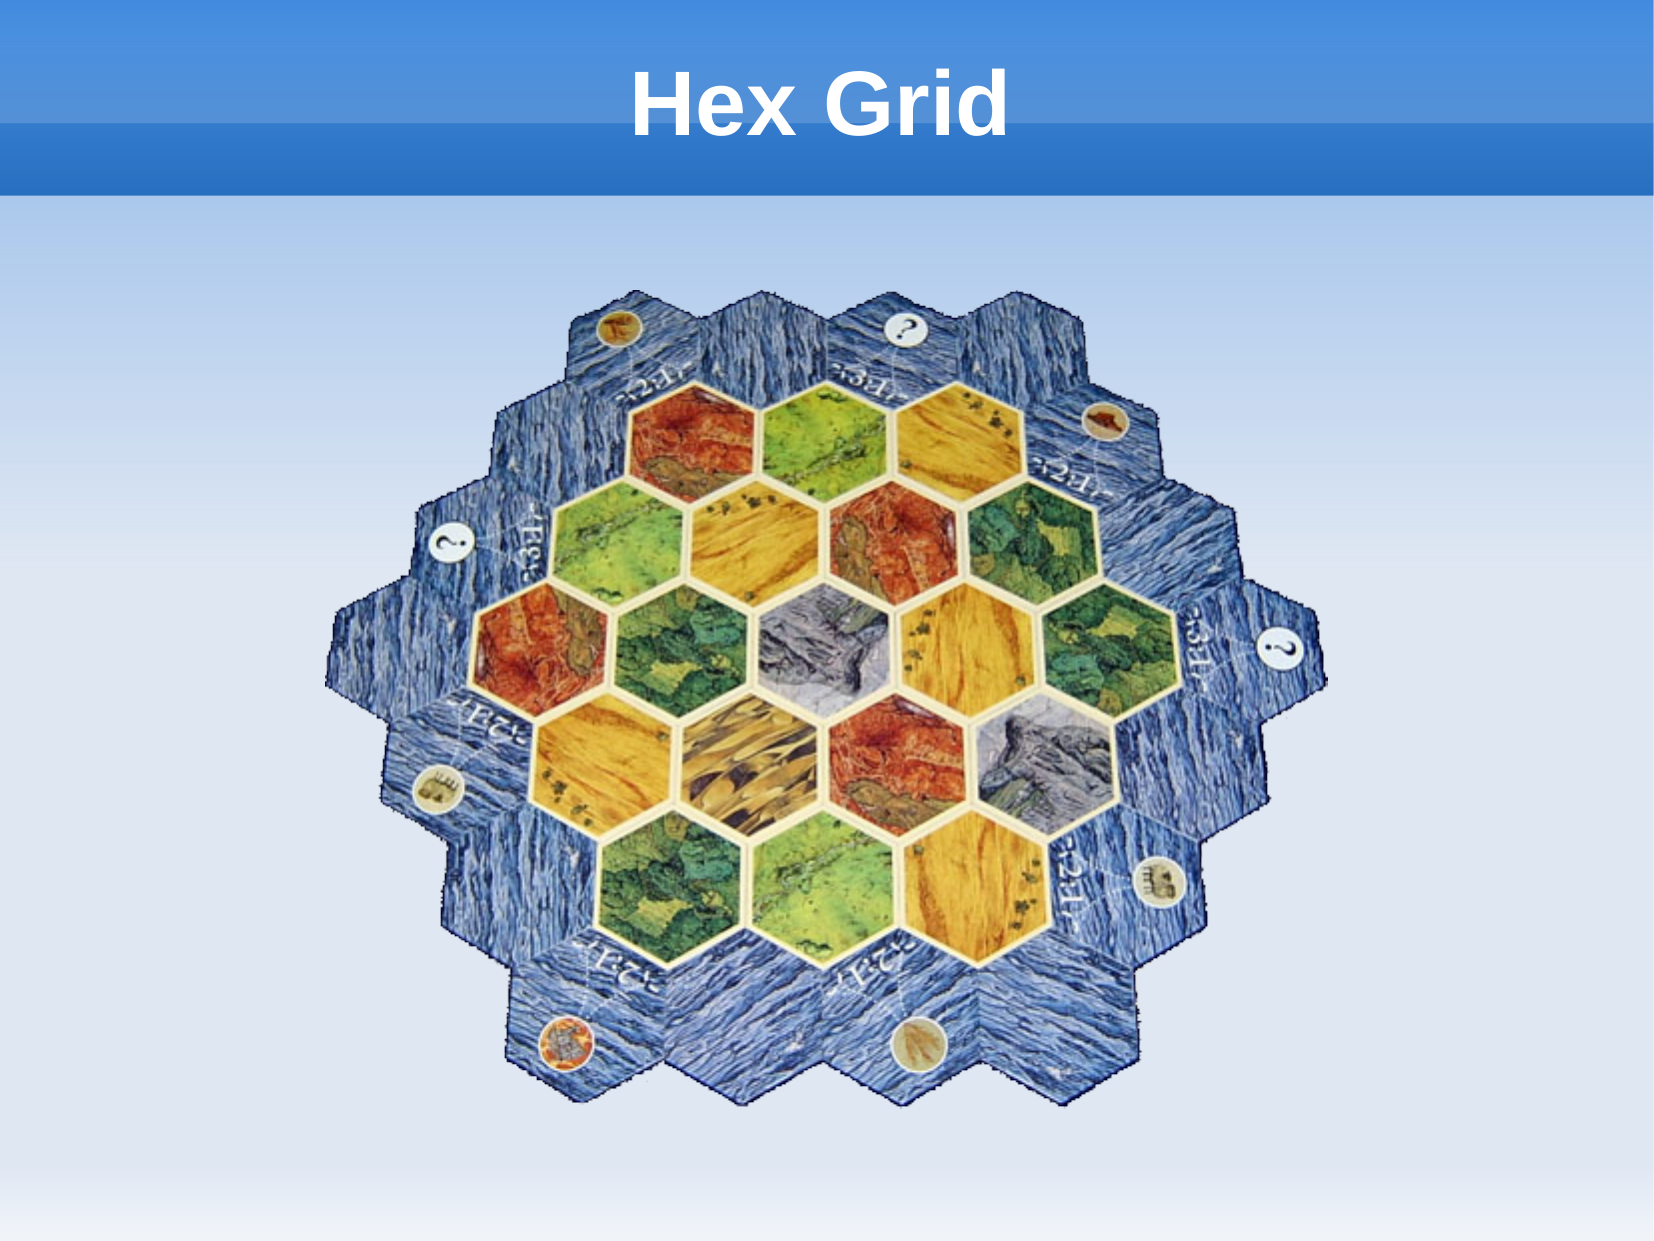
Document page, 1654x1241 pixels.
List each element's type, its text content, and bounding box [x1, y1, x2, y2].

title Hex Grid [76, 0, 1565, 208]
picture [0, 0, 1654, 1241]
